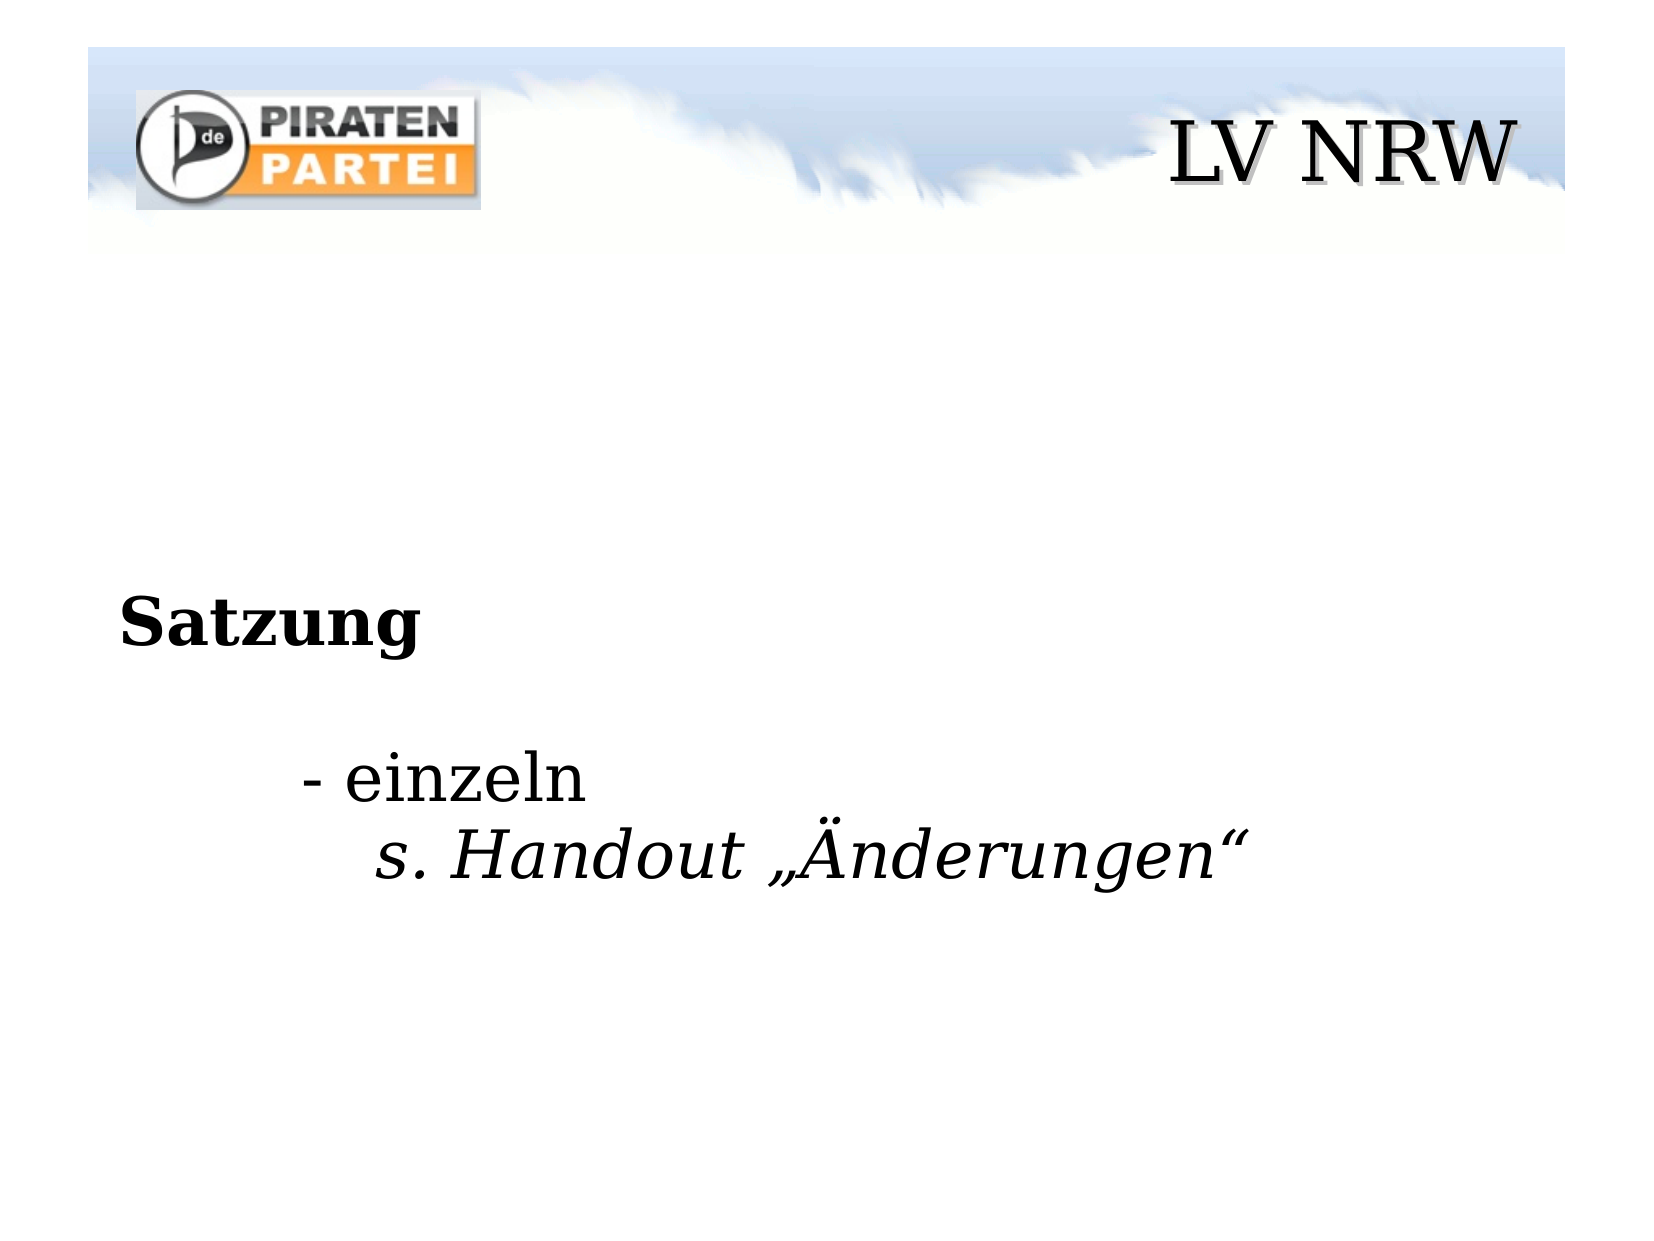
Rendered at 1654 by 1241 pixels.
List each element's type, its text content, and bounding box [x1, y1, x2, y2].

picture [136, 90, 481, 210]
subtitle Satzung - einzeln s. Handout „Änderungen“ [82, 297, 1571, 1102]
title LV NRW [82, 49, 1571, 257]
